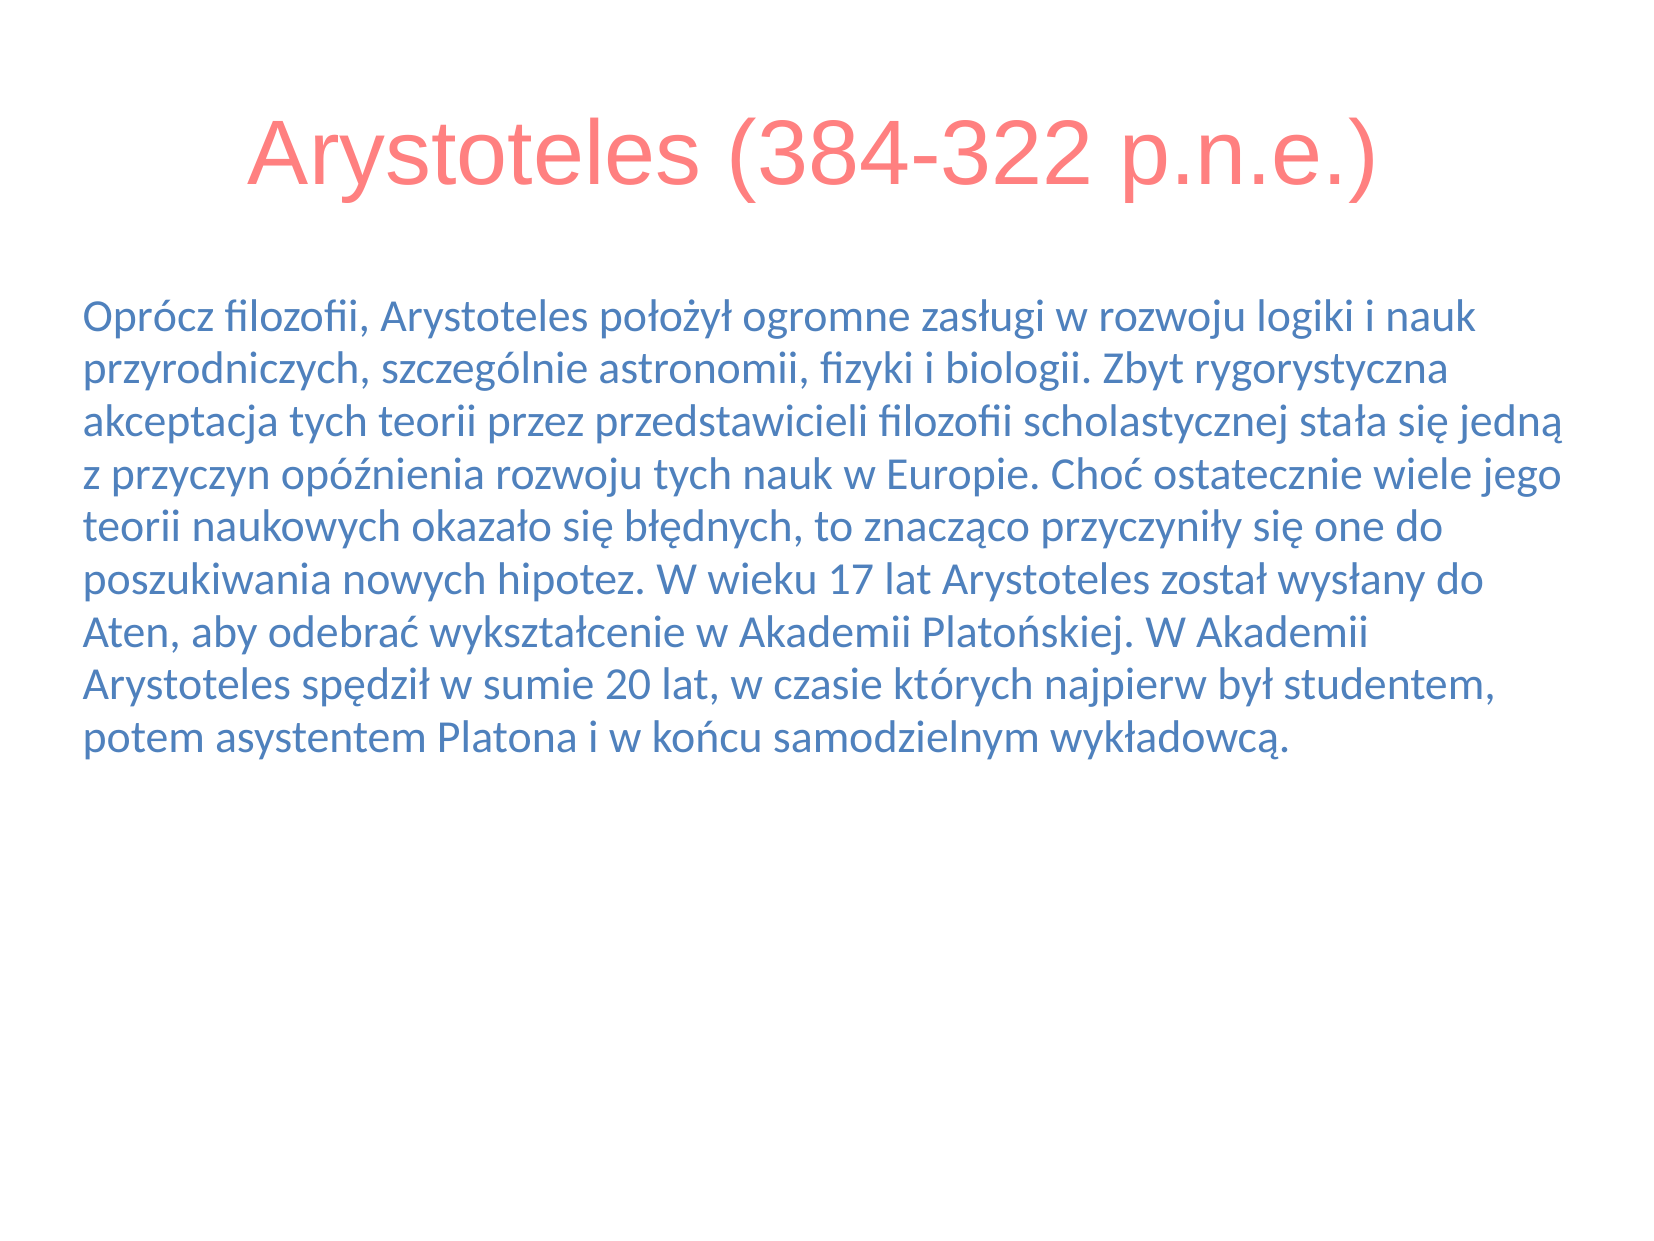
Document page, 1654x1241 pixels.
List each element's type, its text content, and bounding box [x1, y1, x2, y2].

title Arystoteles (384-322 p.n.e.) [82, 49, 1571, 257]
list Oprócz filozofii, Arystoteles położył ogromne zasługi w rozwoju logiki i nauk przyrodniczych, szczególnie astronomii, fizyki i biologii. Zbyt rygorystyczna akceptacja tych teorii przez przedstawicieli filozofii scholastycznej stała się jedną z przyczyn opóźnienia rozwoju tych nauk w Europie. Choć ostatecznie wiele jego teorii naukowych okazało się błędnych, to znacząco przyczyniły się one do poszukiwania nowych hipotez. W wieku 17 lat Arystoteles został wysłany do Aten, aby odebrać wykształcenie w Akademii Platońskiej. W Akademii Arystoteles spędził w sumie 20 lat, w czasie których najpierw był studentem, potem asystentem Platona i w końcu samodzielnym wykładowcą. [82, 290, 1571, 1109]
